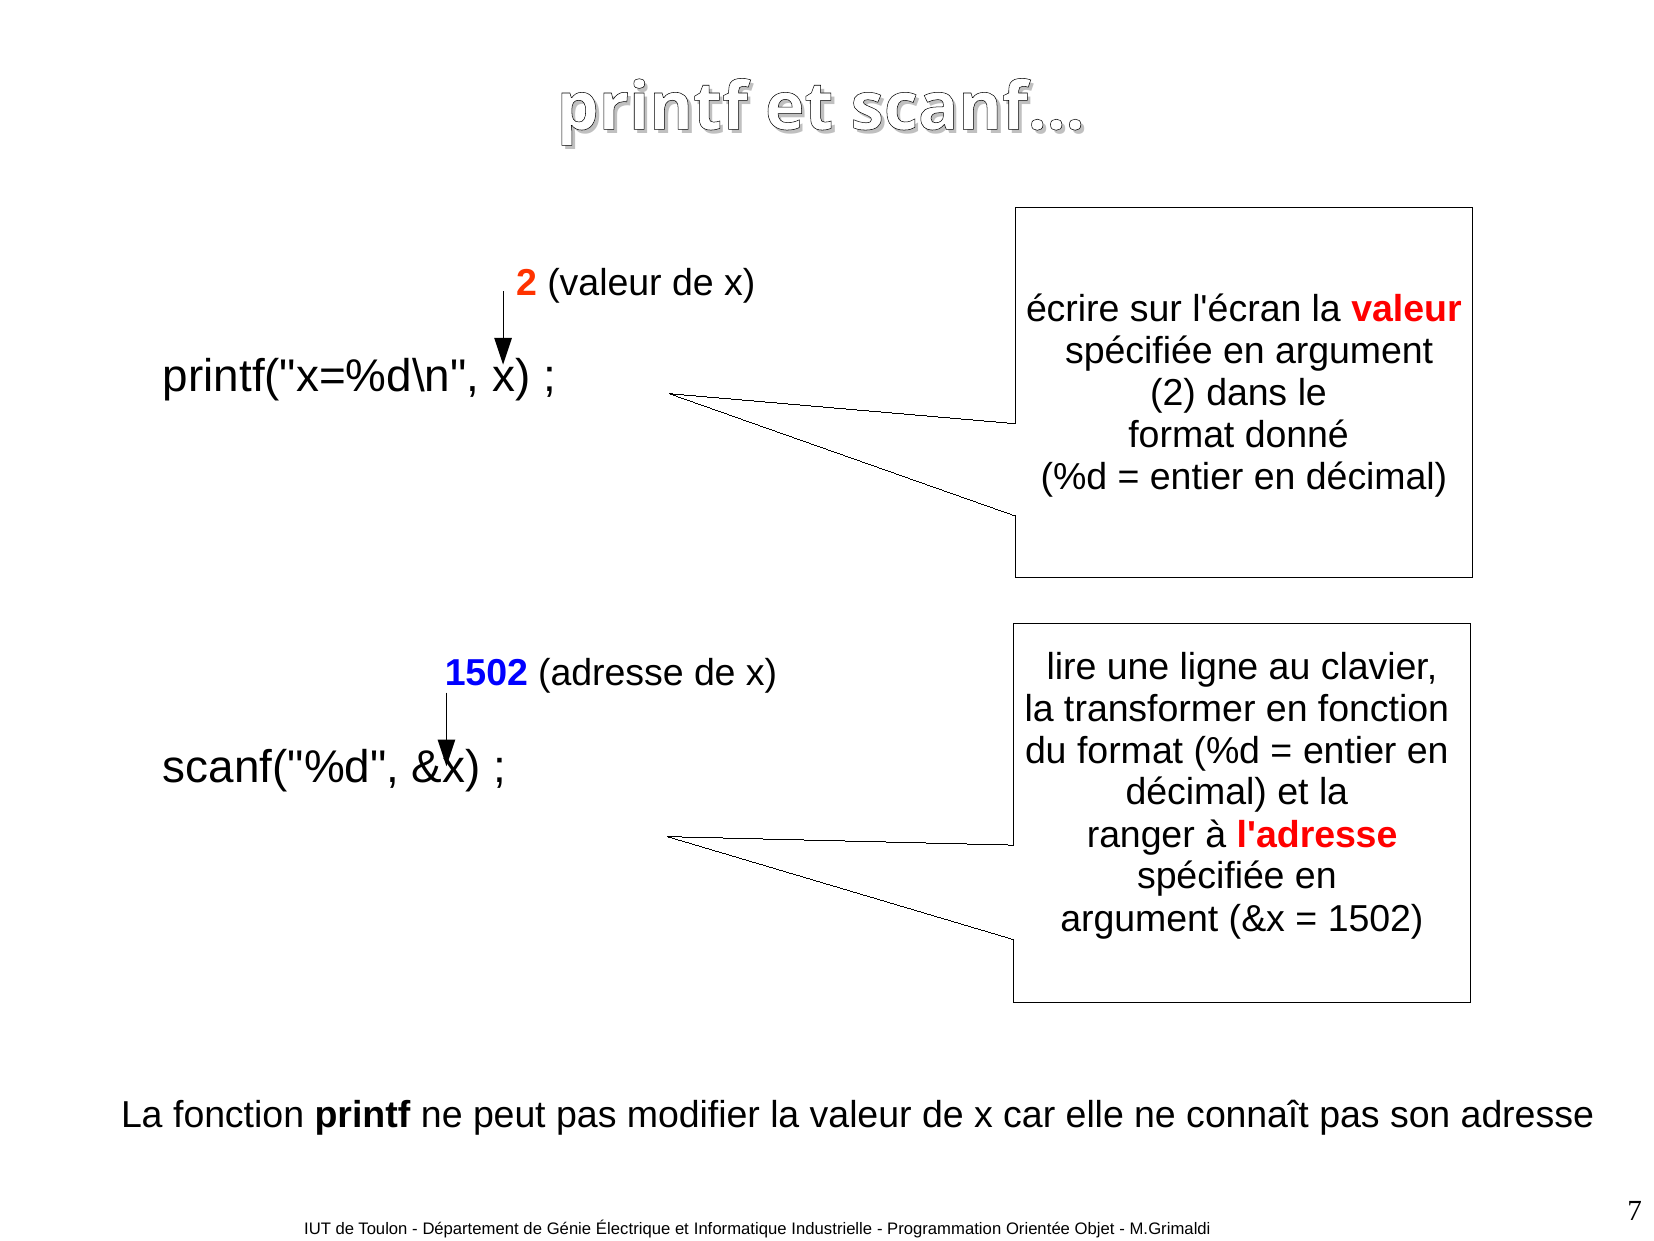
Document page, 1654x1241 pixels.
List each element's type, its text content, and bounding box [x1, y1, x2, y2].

title printf et scanf... [76, 0, 1565, 208]
text_box 1502 (adresse de x) [430, 644, 830, 708]
text_box 2 (valeur de x) [501, 254, 771, 318]
text_box écrire sur l'écran la valeur spécifiée en argument (2) dans le format donné (%d = entier en décimal) [669, 207, 1473, 578]
text_box La fonction printf ne peut pas modifier la valeur de x car elle ne connaît pas son adresse [106, 1086, 1610, 1186]
text_box lire une ligne au clavier, la transformer en fonction du format (%d = entier en décimal) et la ranger à l'adresse spécifiée en argument (&x = 1502) [667, 623, 1471, 1003]
text_box printf("x=%d\n", x) ; scanf("%d", &x) ; [148, 174, 771, 870]
